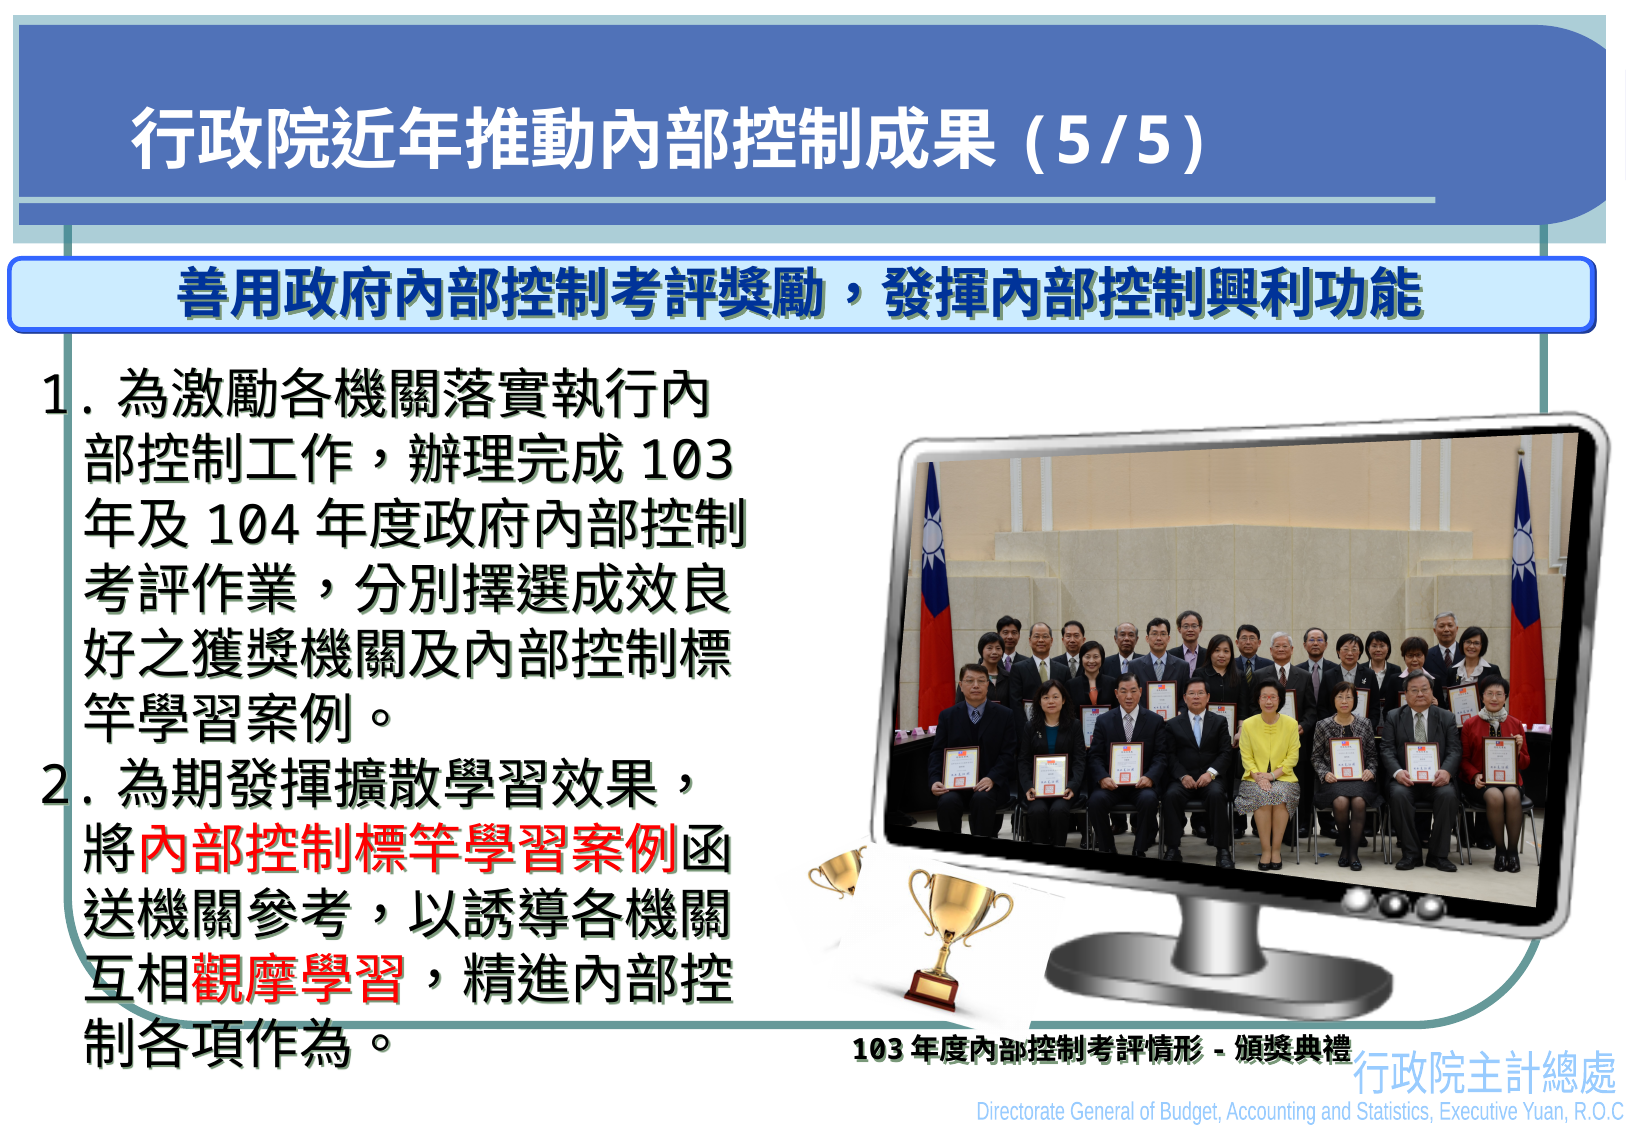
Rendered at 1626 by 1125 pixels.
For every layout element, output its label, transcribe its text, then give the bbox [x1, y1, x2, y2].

text_box [887, 432, 1579, 908]
text_box [9, 258, 160, 330]
text_box 善用政府內部控制考評獎勵，發揮內部控制興利功能 [160, 251, 1438, 331]
text_box 行政院近年推動內部控制成果(5/5) [116, 66, 1391, 185]
picture [774, 326, 1625, 1092]
text_box 1.為激勵各機關落實執行內部控制工作，辦理完成103年及104年度政府內部控制考評作業，分別擇選成效良好之獲獎機關及內部控制標竿學習案例。 2.為期發揮擴散學習效果，將內部控制標竿學習案例函送機關參考，以誘導各機關互相觀摩學習，精進內部控制各項作為。 [24, 352, 765, 1081]
text_box [1438, 258, 1593, 330]
text_box 103年度內部控制考評情形-頒獎典禮 [836, 1023, 1334, 1074]
